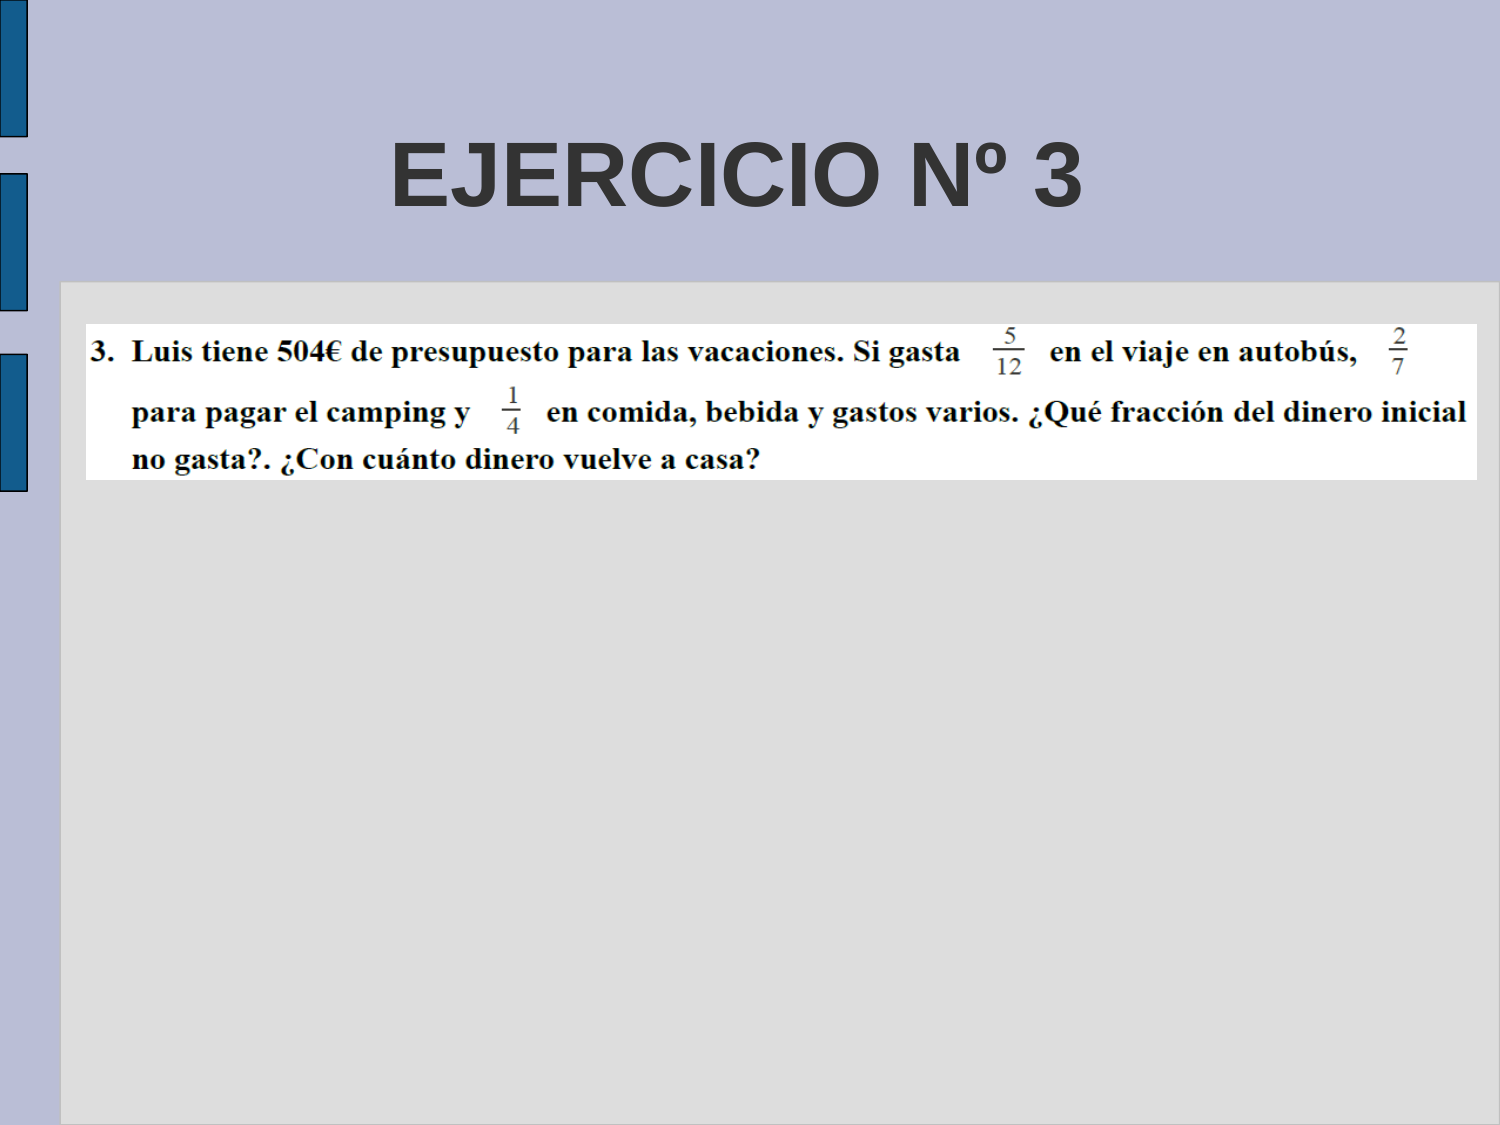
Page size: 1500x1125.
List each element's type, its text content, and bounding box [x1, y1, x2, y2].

title EJERCICIO Nº 3 [110, 80, 1391, 271]
picture [86, 324, 1477, 480]
